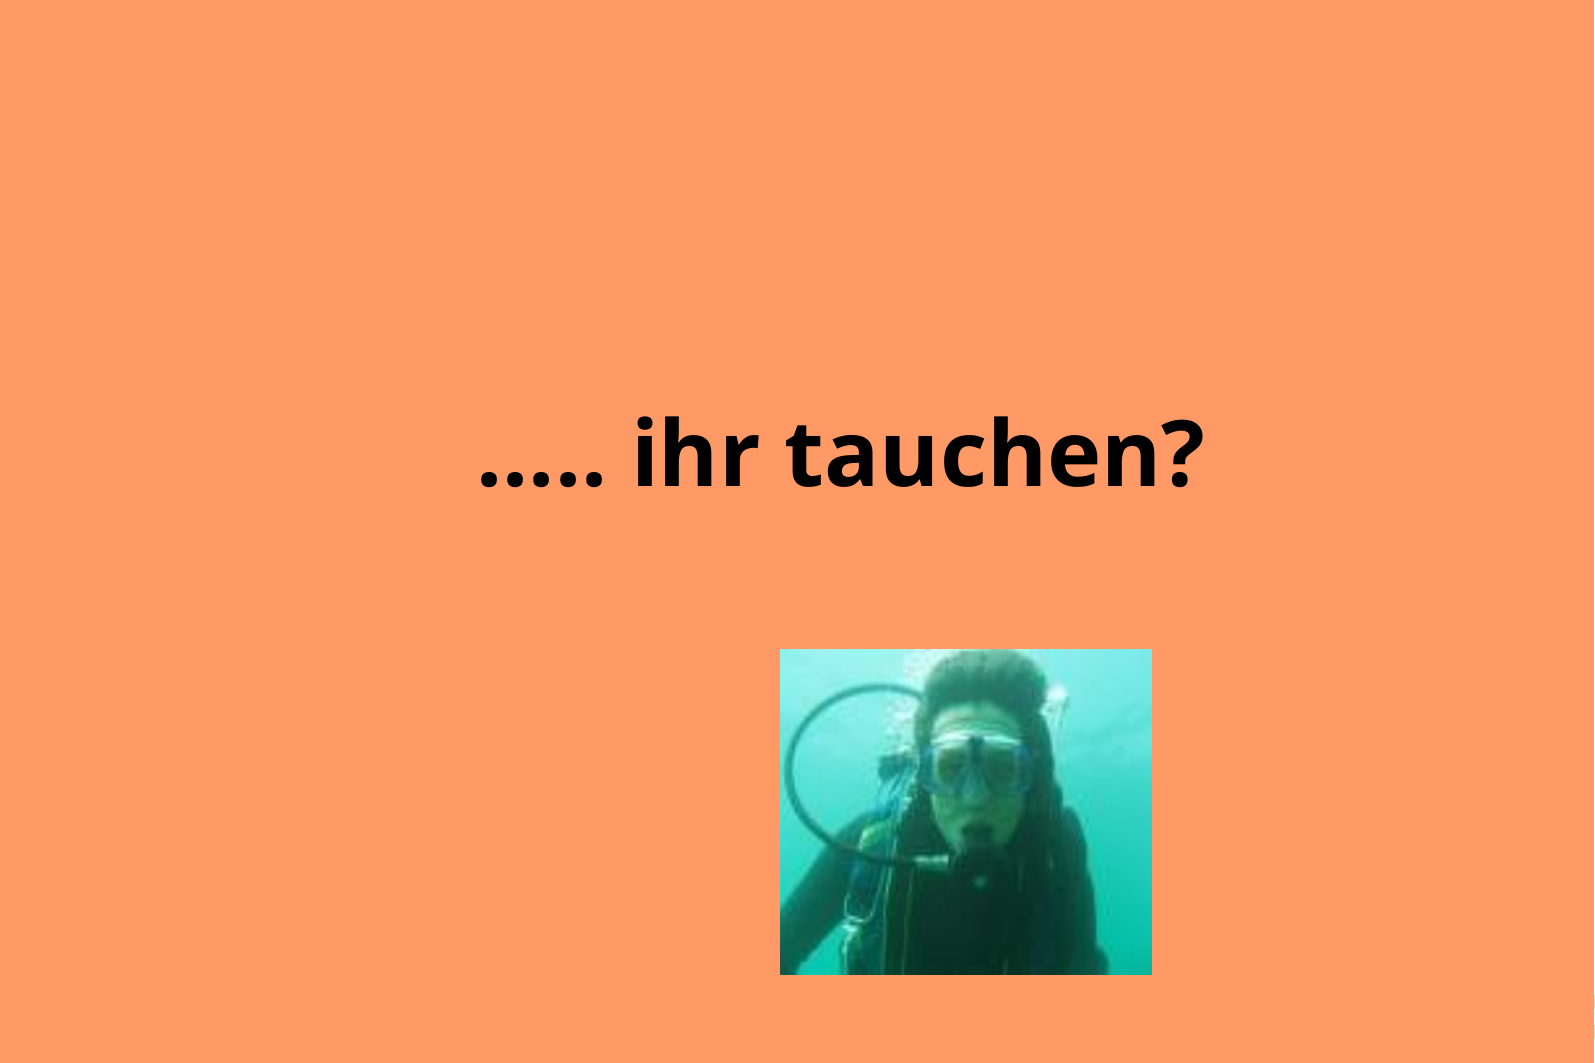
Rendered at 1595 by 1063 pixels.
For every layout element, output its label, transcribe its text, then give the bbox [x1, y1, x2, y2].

picture [780, 649, 1152, 975]
subtitle ..... ihr tauchen? [147, 59, 1536, 842]
